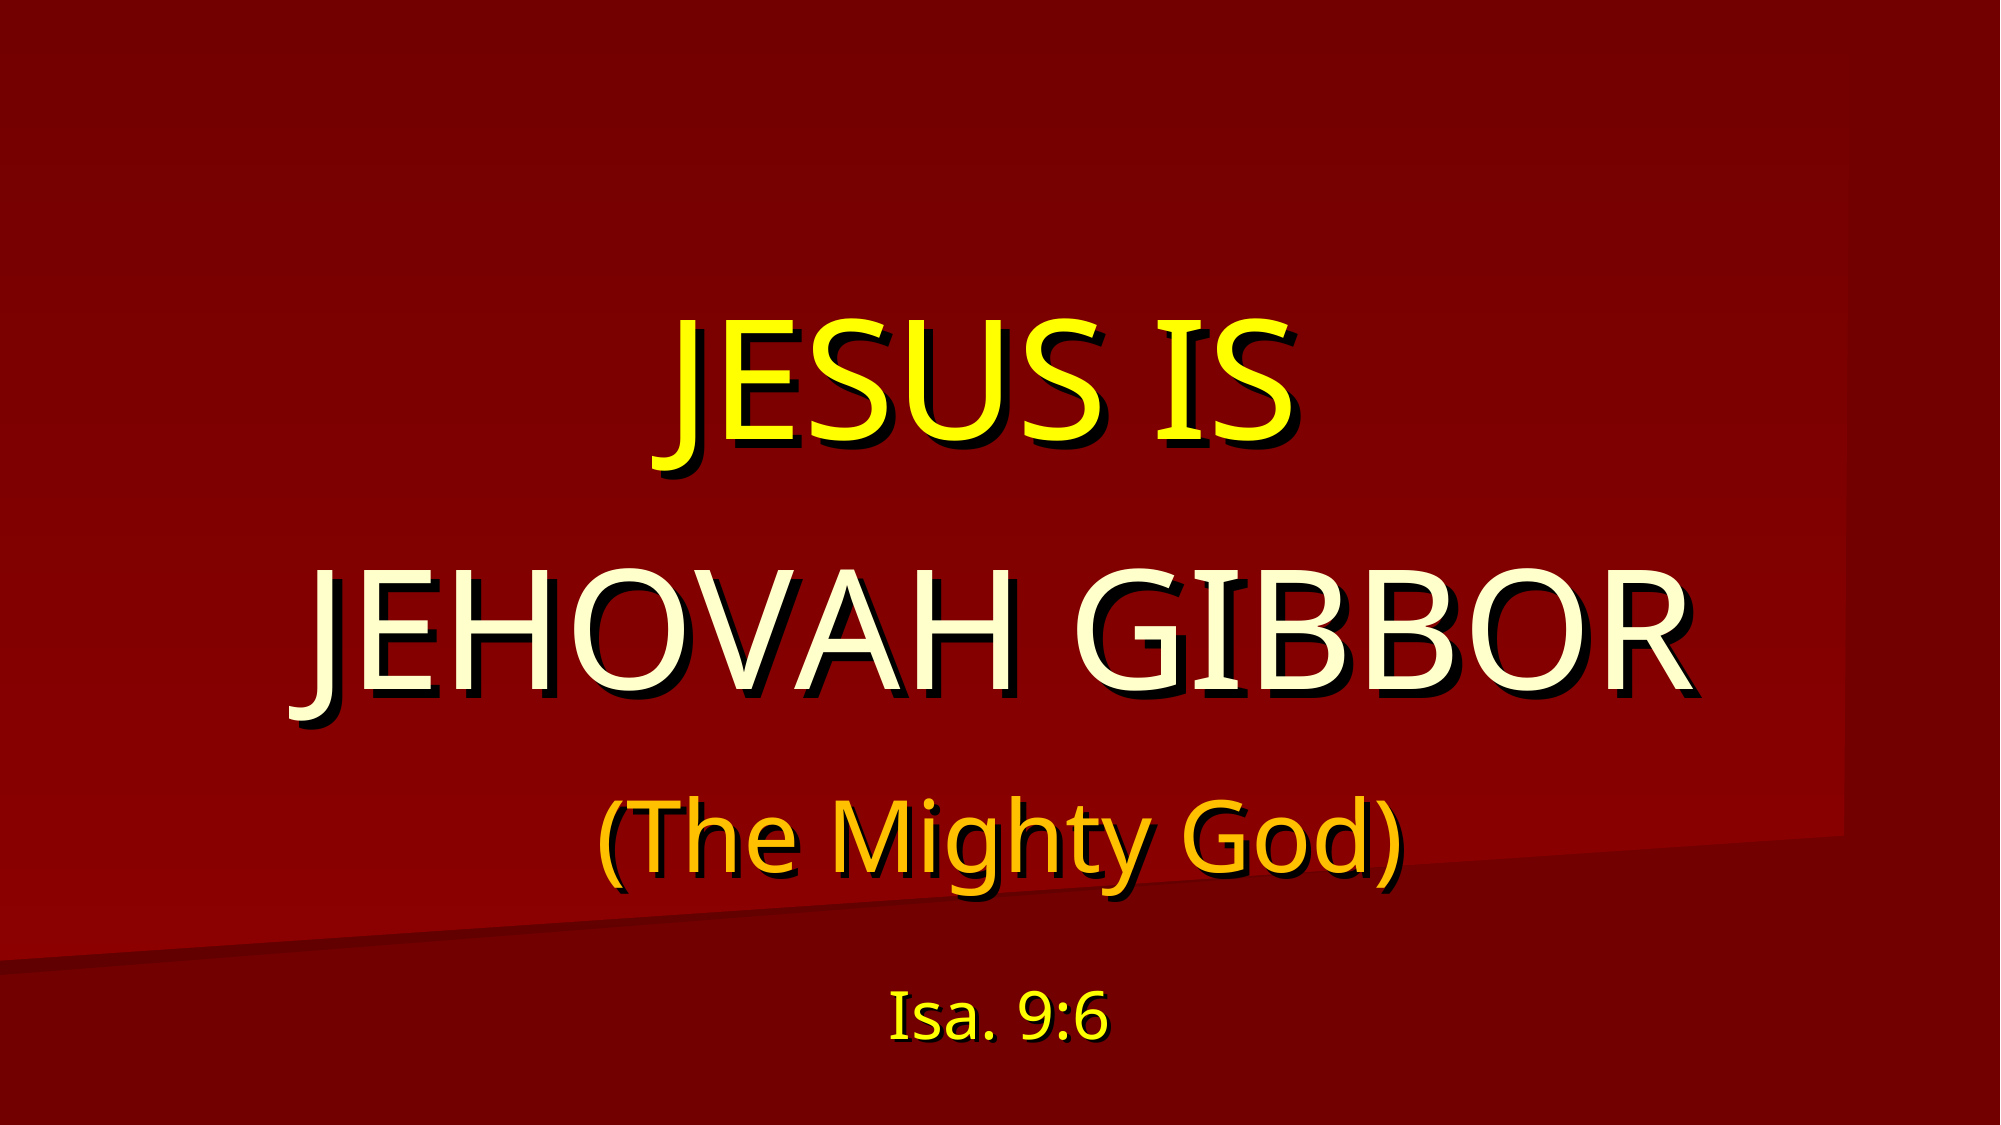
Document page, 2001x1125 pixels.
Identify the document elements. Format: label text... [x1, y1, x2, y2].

title JESUS IS JEHOVAH GIBBOR (The Mighty God) Isa. 9:6 [0, 0, 2000, 1125]
